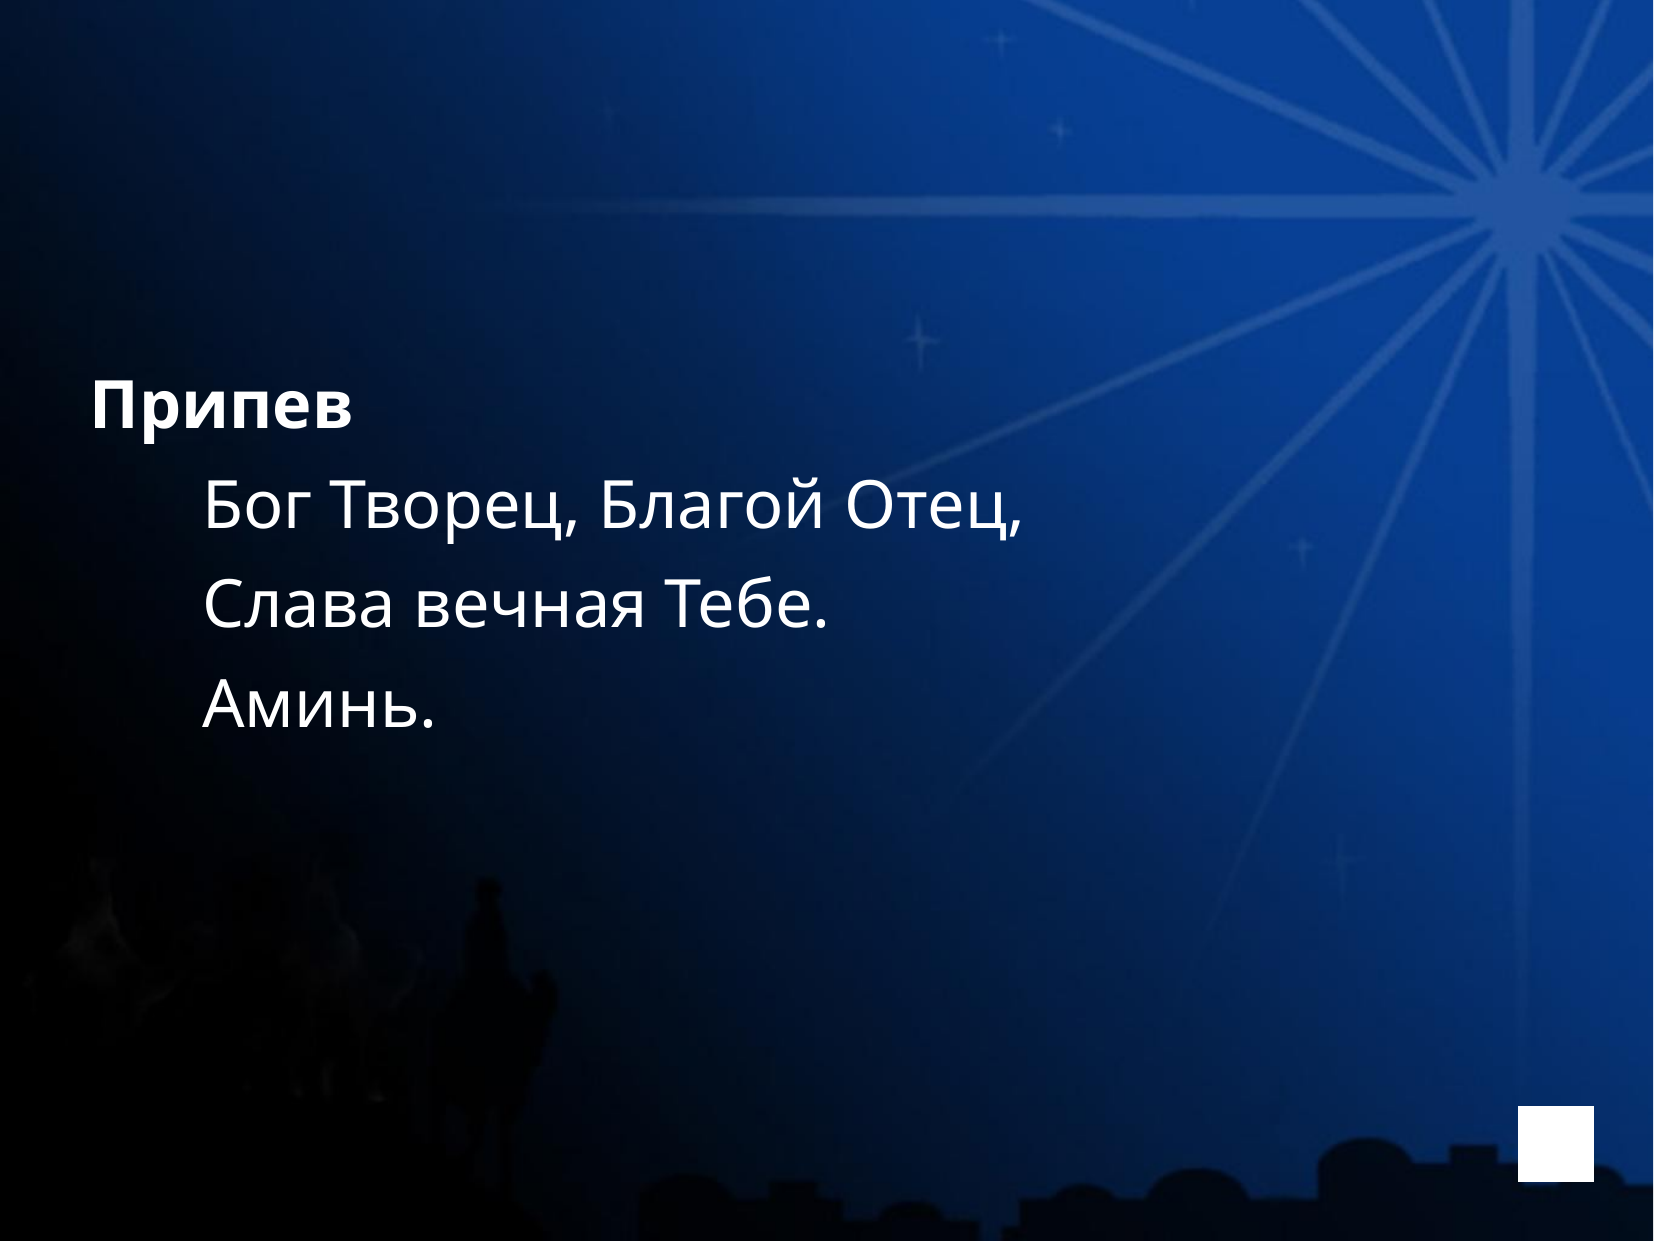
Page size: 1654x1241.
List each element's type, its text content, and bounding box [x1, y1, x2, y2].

text_box Припев Бог Творец, Благой Отец, Слава вечная Тебе. Аминь. [75, 150, 1576, 1163]
text_box [1518, 1106, 1594, 1182]
picture [0, 0, 1654, 1241]
